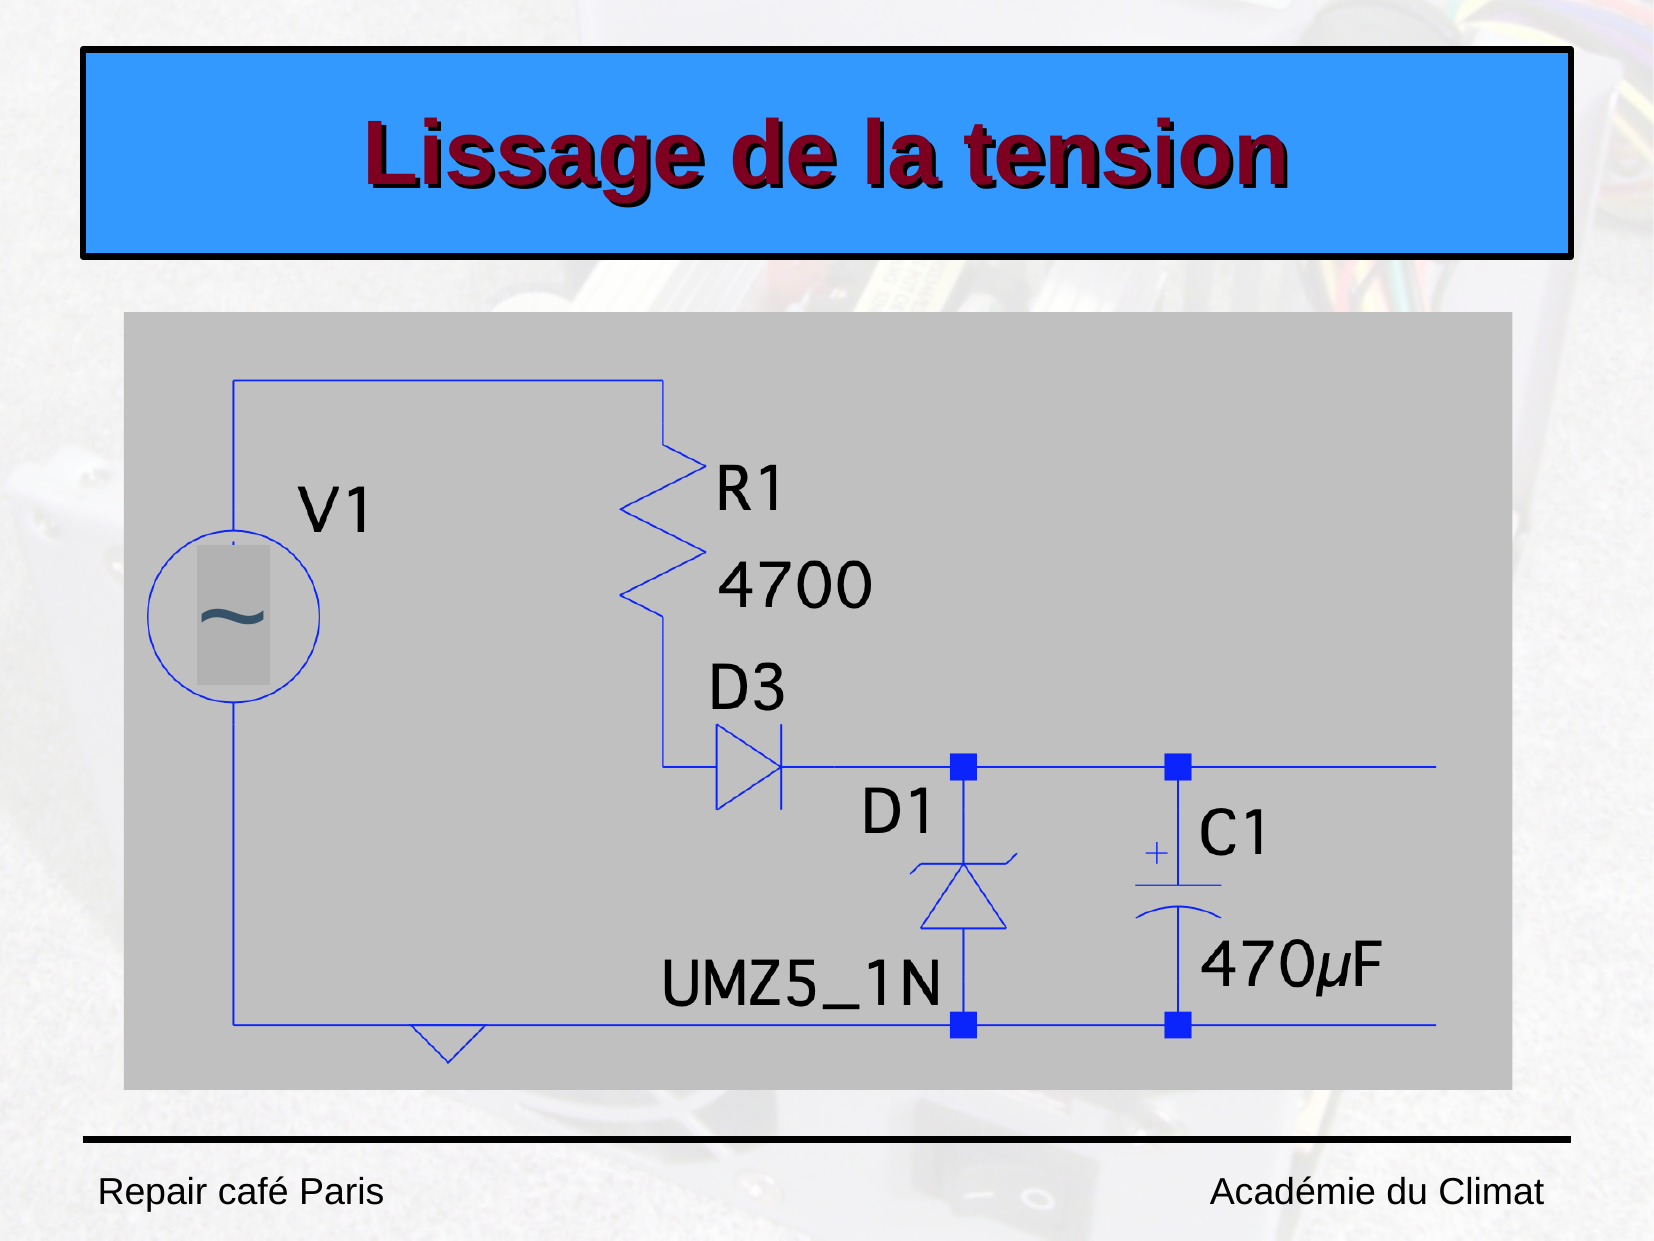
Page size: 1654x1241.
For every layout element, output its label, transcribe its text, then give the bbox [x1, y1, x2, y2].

text_box ~ [153, 537, 313, 709]
picture [0, 0, 1654, 1241]
title Lissage de la tension [82, 49, 1571, 257]
text_box Repair café Paris Académie du Climat [82, 1163, 1571, 1220]
